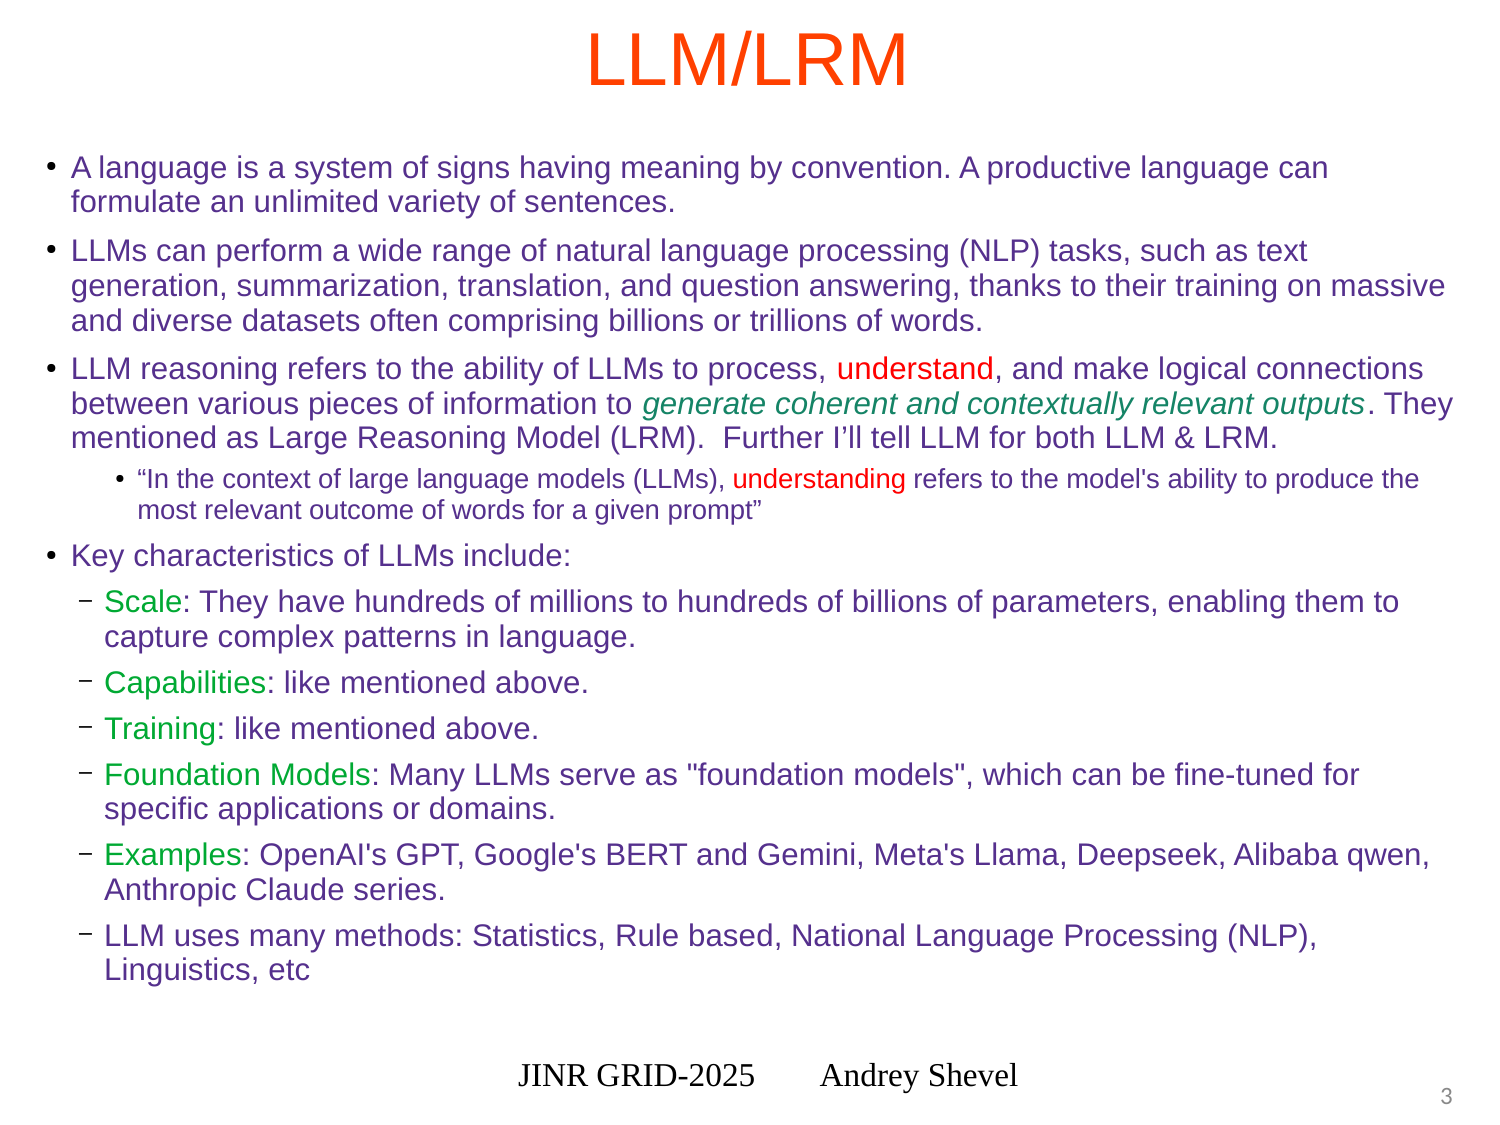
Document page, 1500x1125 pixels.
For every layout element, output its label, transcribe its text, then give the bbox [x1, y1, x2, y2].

title LLM/LRM [75, 7, 1351, 113]
list A language is a system of signs having meaning by convention. A productive language can formulate an unlimited variety of sentences. LLMs can perform a wide range of natural language processing (NLP) tasks, such as text generation, summarization, translation, and question answering, thanks to their training on massive and diverse datasets often comprising billions or trillions of words. LLM reasoning refers to the ability of LLMs to process, understand, and make logical connections between various pieces of information to generate coherent and contextually relevant outputs. They mentioned as Large Reasoning Model (LRM). Further I’ll tell LLM for both LLM & LRM. “In the context of large language models (LLMs), understanding refers to the model's ability to produce the most relevant outcome of words for a given prompt” Key characteristics of LLMs include: Scale: They have hundreds of millions to hundreds of billions of parameters, enabling them to capture complex patterns in language. Capabilities: like mentioned above. Training: like mentioned above. Foundation Models: Many LLMs serve as "foundation models", which can be fine-tuned for specific applications or domains. Examples: OpenAI's GPT, Google's BERT and Gemini, Meta's Llama, Deepseek, Alibaba qwen, Anthropic Claude series. LLM uses many methods: Statistics, Rule based, National Language Processing (NLP), Linguistics, etc [37, 149, 1463, 1013]
